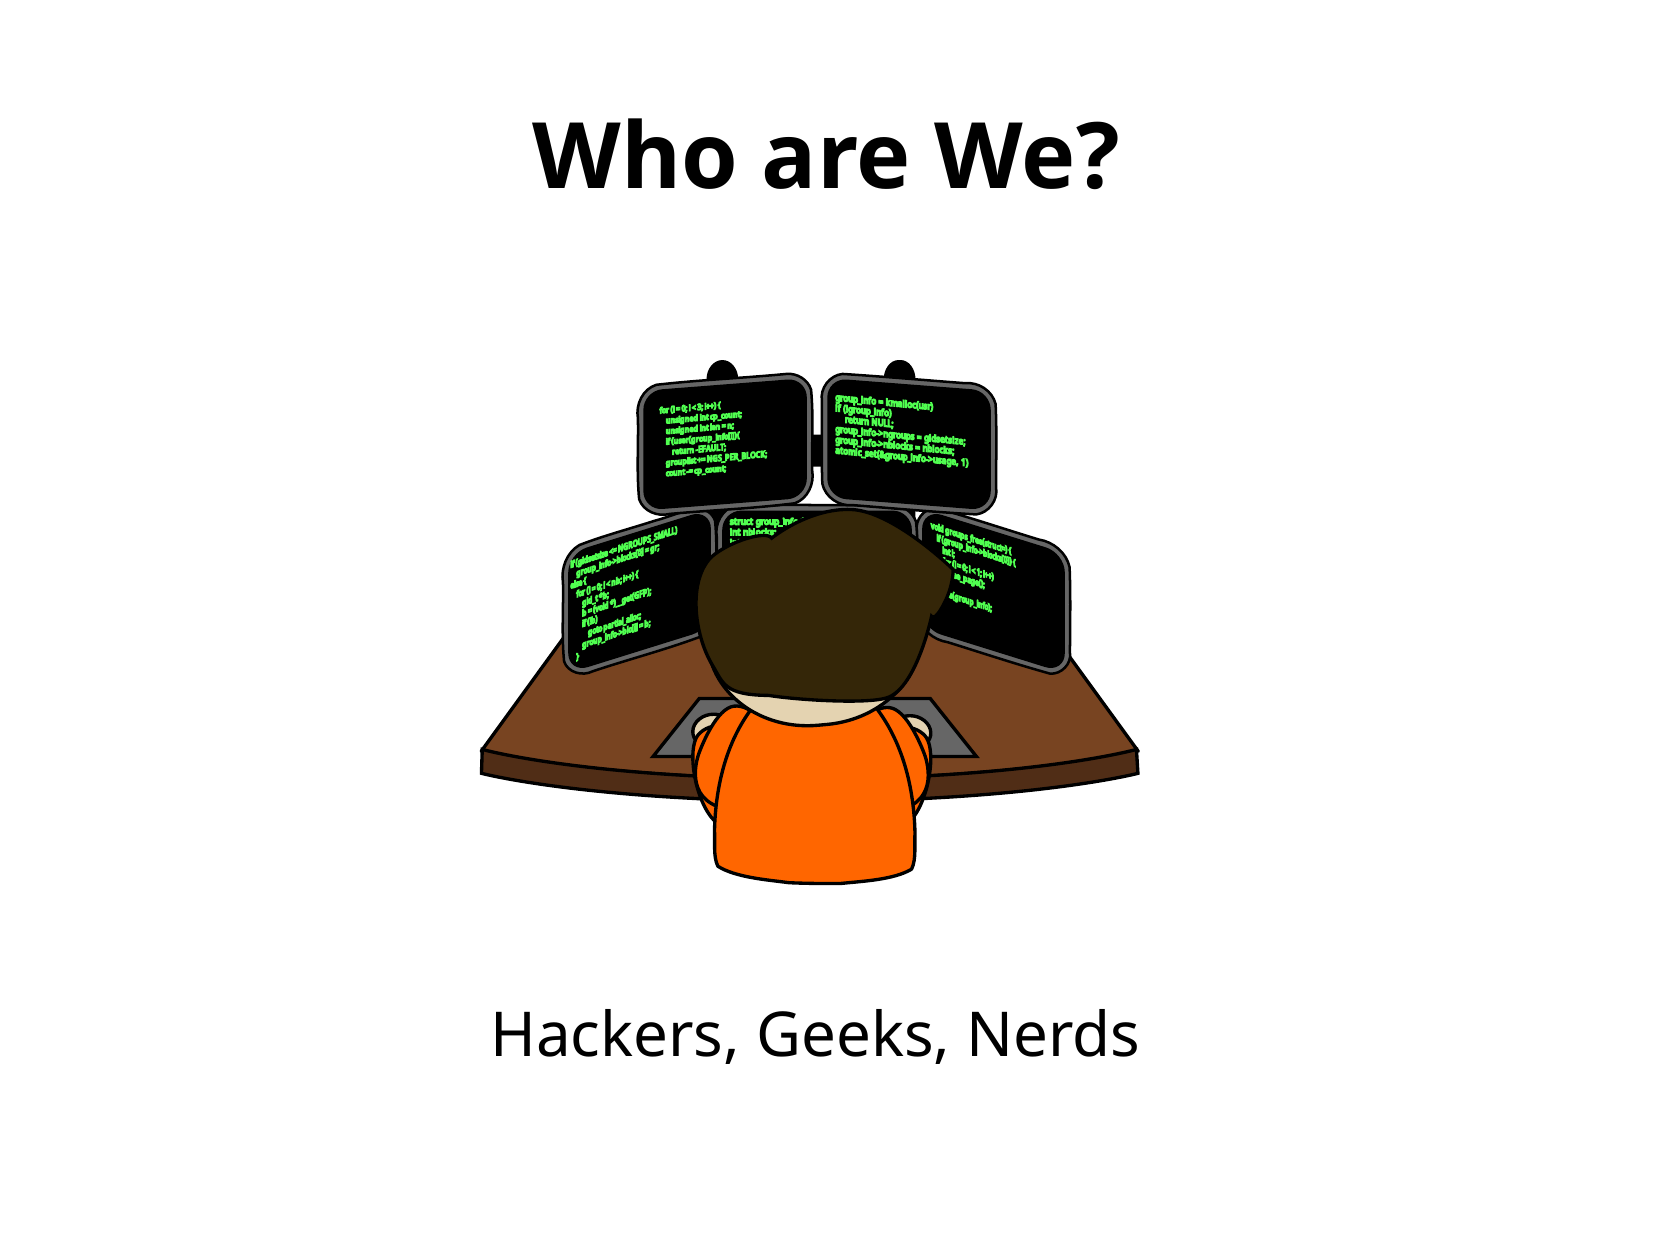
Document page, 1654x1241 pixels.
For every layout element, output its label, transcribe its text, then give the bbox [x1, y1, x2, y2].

list Hackers, Geeks, Nerds [86, 990, 1545, 1075]
title Who are We? [82, 49, 1571, 257]
picture [479, 360, 1140, 886]
